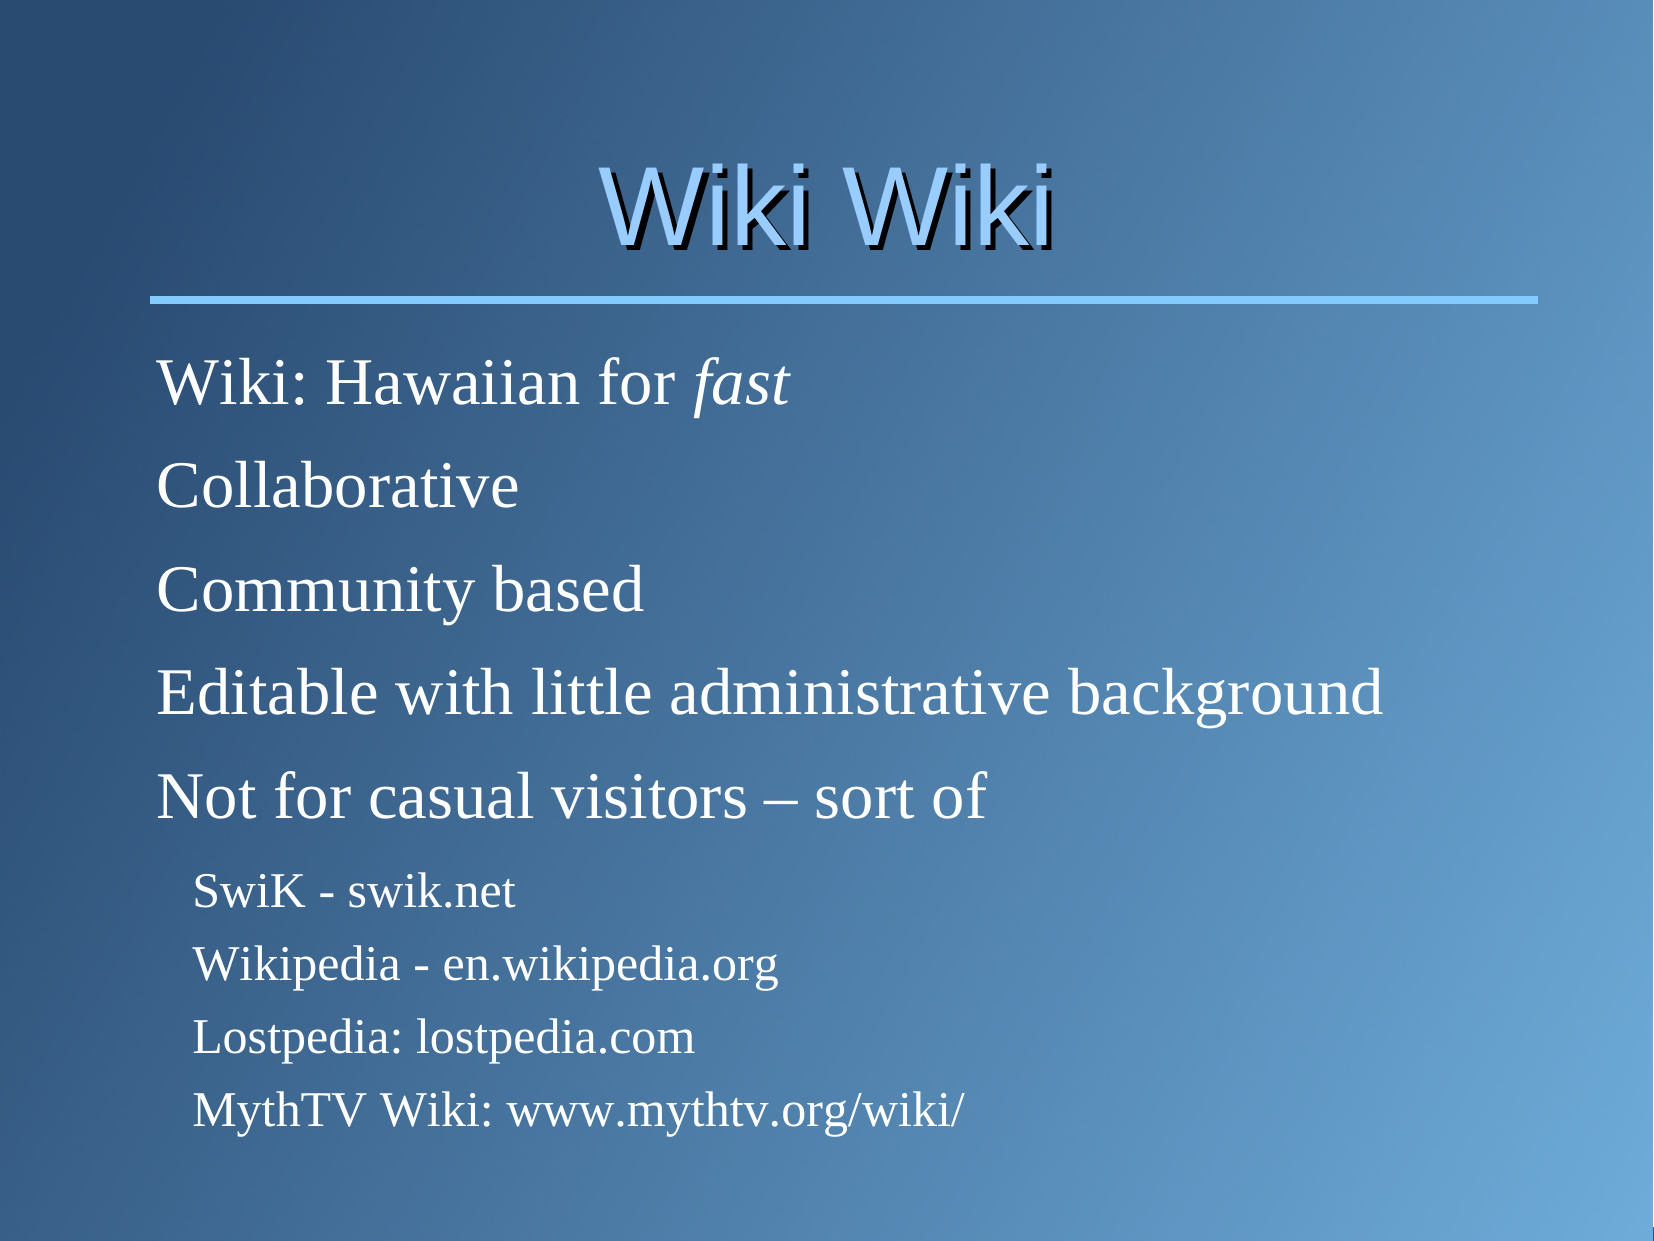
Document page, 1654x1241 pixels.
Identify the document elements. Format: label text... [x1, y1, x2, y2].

title Wiki Wiki [121, 102, 1533, 311]
picture [0, 0, 1653, 1241]
list Wiki: Hawaiian for fast Collaborative Community based Editable with little administrative background Not for casual visitors – sort of SwiK - swik.net Wikipedia - en.wikipedia.org Lostpedia: lostpedia.com MythTV Wiki: www.mythtv.org/wiki/ [121, 344, 1533, 1192]
